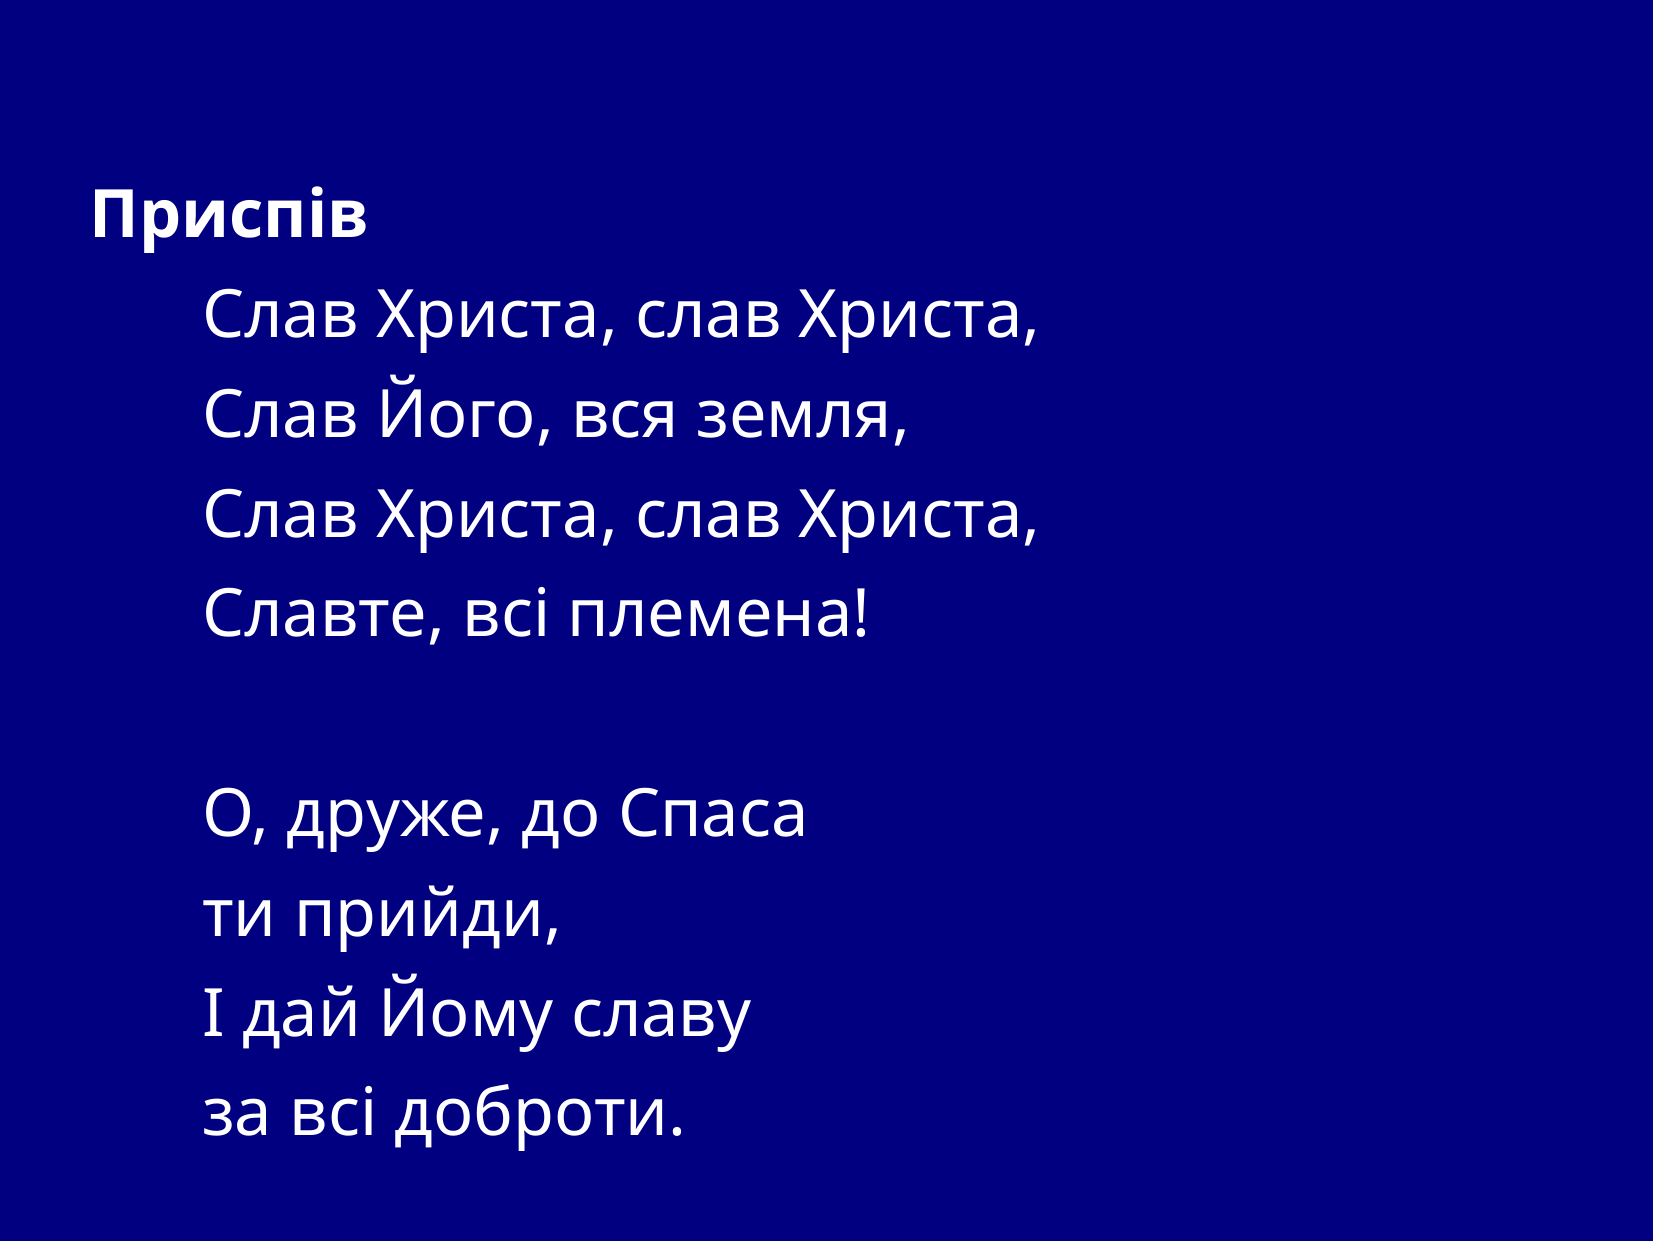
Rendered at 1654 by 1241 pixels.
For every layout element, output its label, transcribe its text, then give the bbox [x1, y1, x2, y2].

text_box Приспів Слав Христа, слав Христа, Слав Його, вся земля, Слав Христа, слав Христа, Славте, всі племена! О, друже, до Спаса ти прийди, І дай Йому славу за всі доброти. [75, 150, 1576, 1163]
